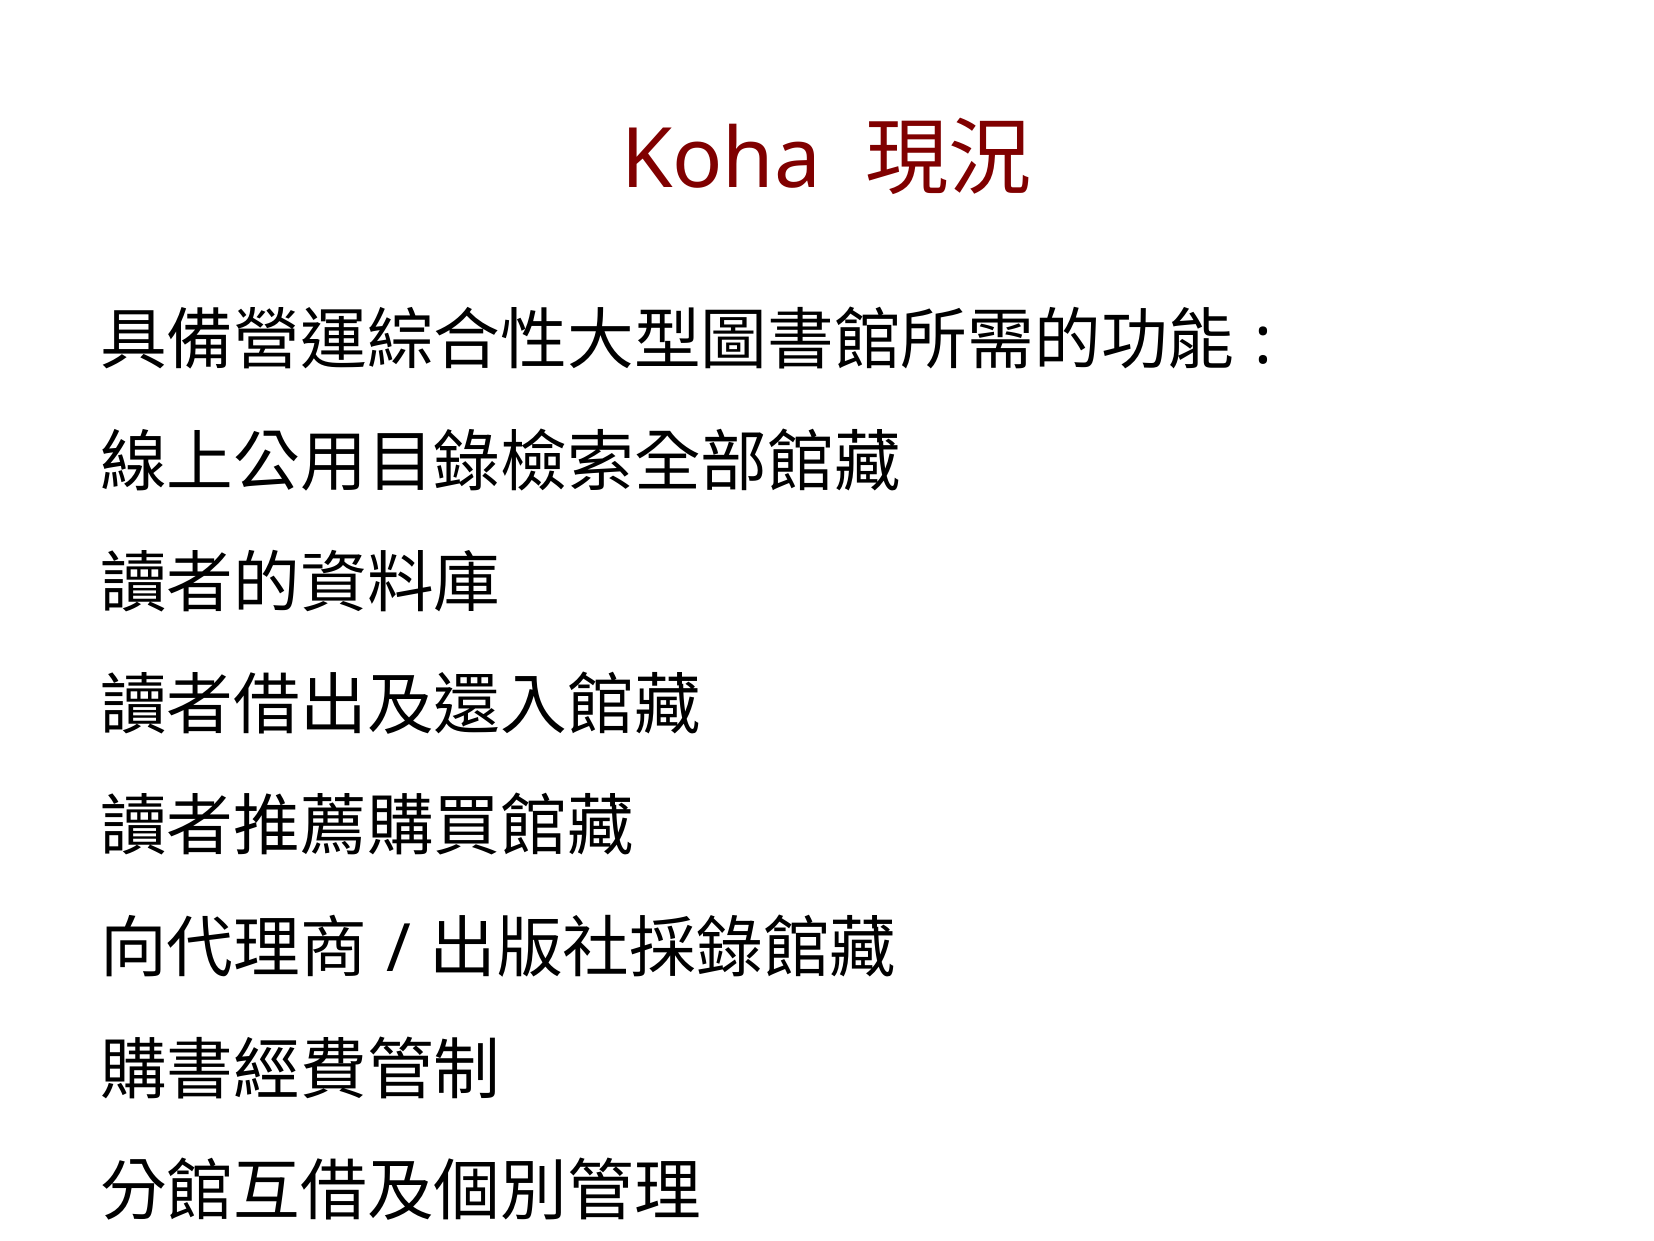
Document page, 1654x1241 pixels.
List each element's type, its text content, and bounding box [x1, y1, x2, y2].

list 具備營運綜合性大型圖書館所需的功能: 線上公用目錄檢索全部館藏 讀者的資料庫 讀者借出及還入館藏 讀者推薦購買館藏 向代理商/出版社採錄館藏 購書經費管制 分館互借及個別管理 期刊訂閱/簽收管理 [82, 290, 1571, 1209]
title Koha 現況 [82, 56, 1571, 250]
